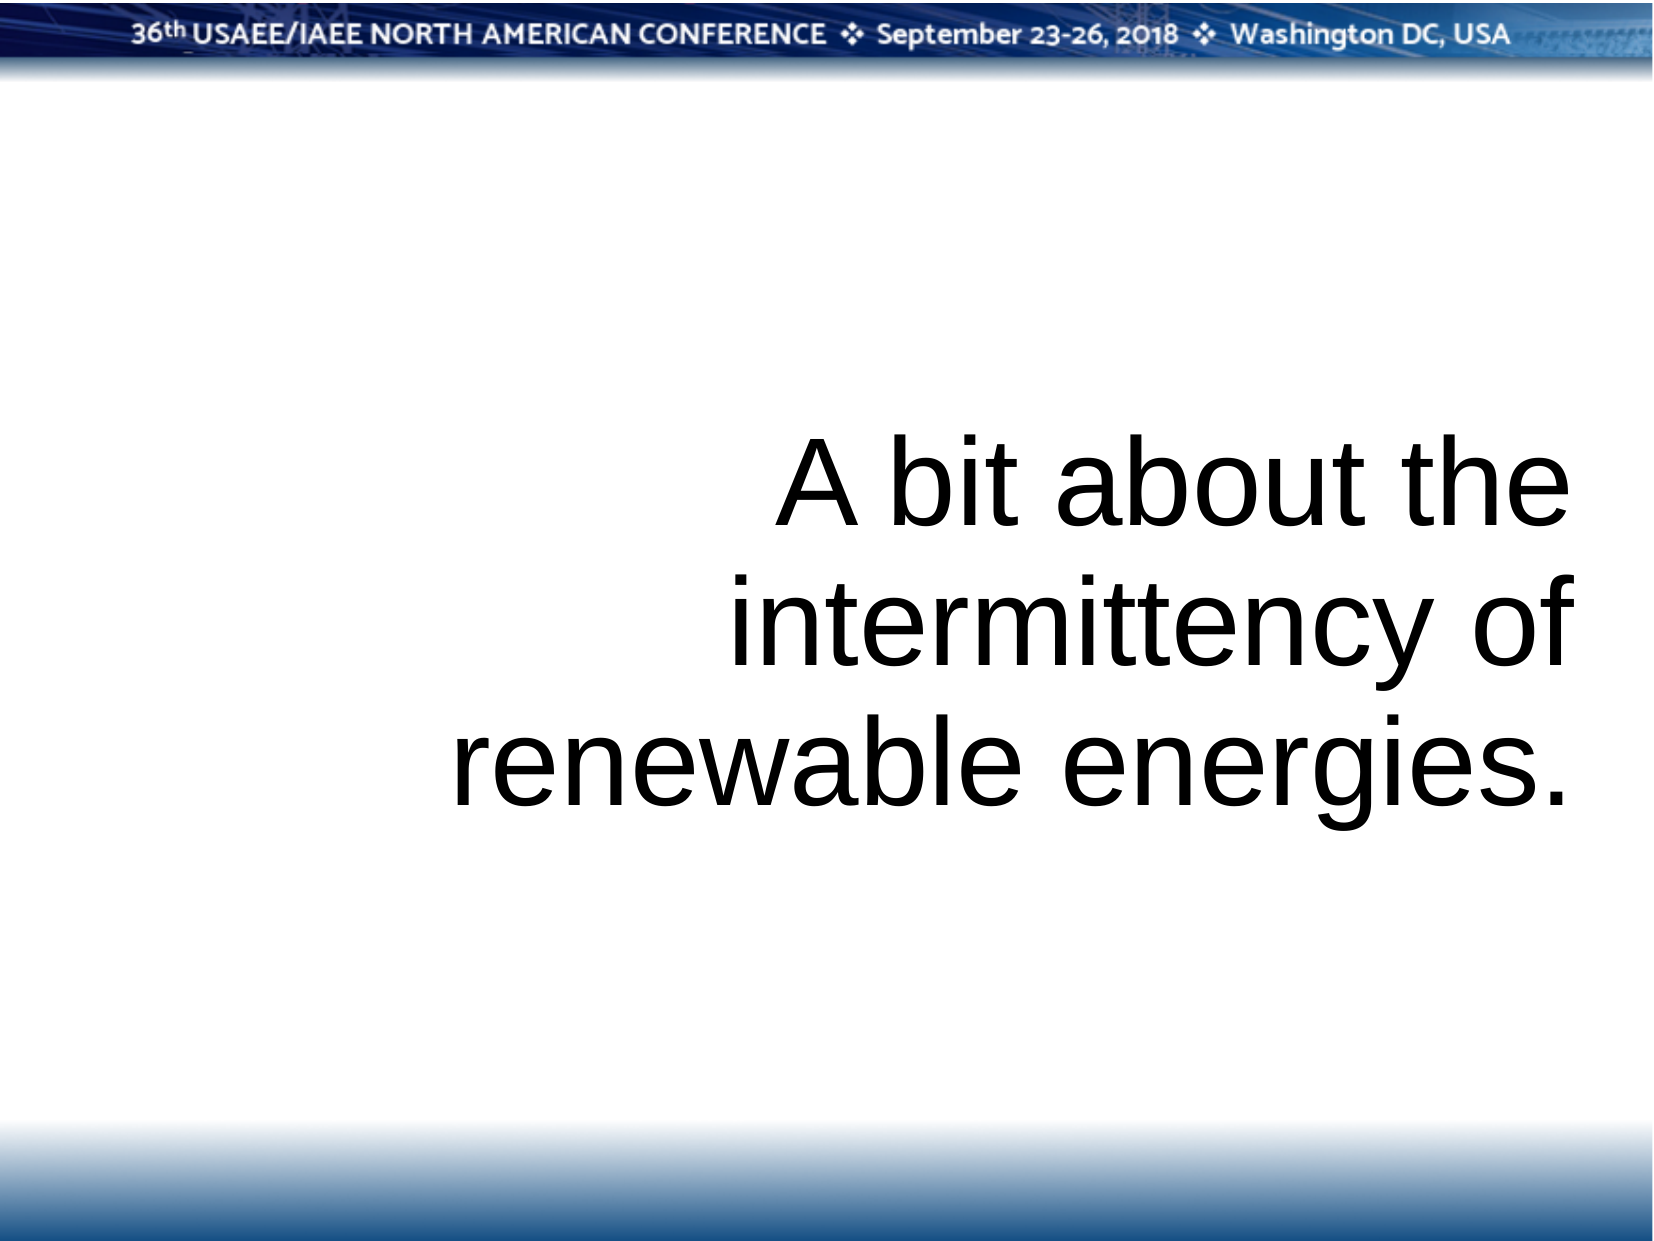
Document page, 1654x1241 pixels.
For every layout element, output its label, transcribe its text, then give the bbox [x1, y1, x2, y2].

title A bit about the intermittency of renewable energies. [337, 390, 1576, 855]
picture [0, 3, 1653, 1241]
